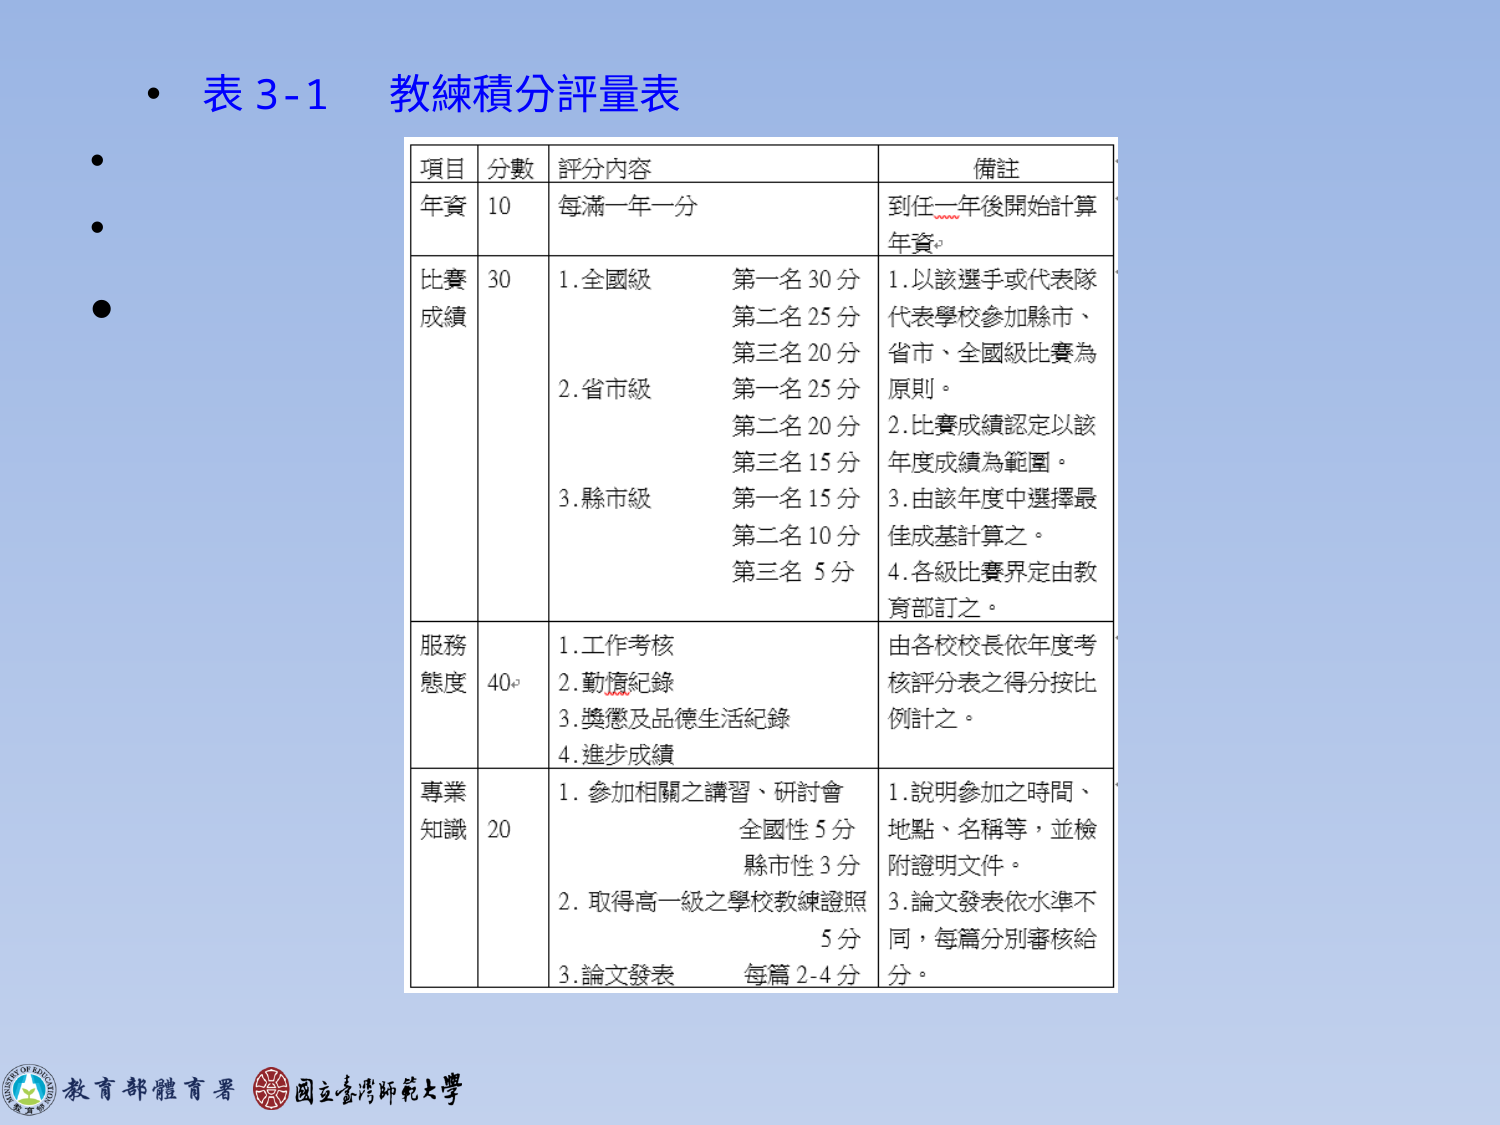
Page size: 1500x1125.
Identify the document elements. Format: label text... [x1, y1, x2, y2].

list 表3-1 教練積分評量表 [75, 60, 1426, 1005]
picture [404, 137, 1118, 993]
